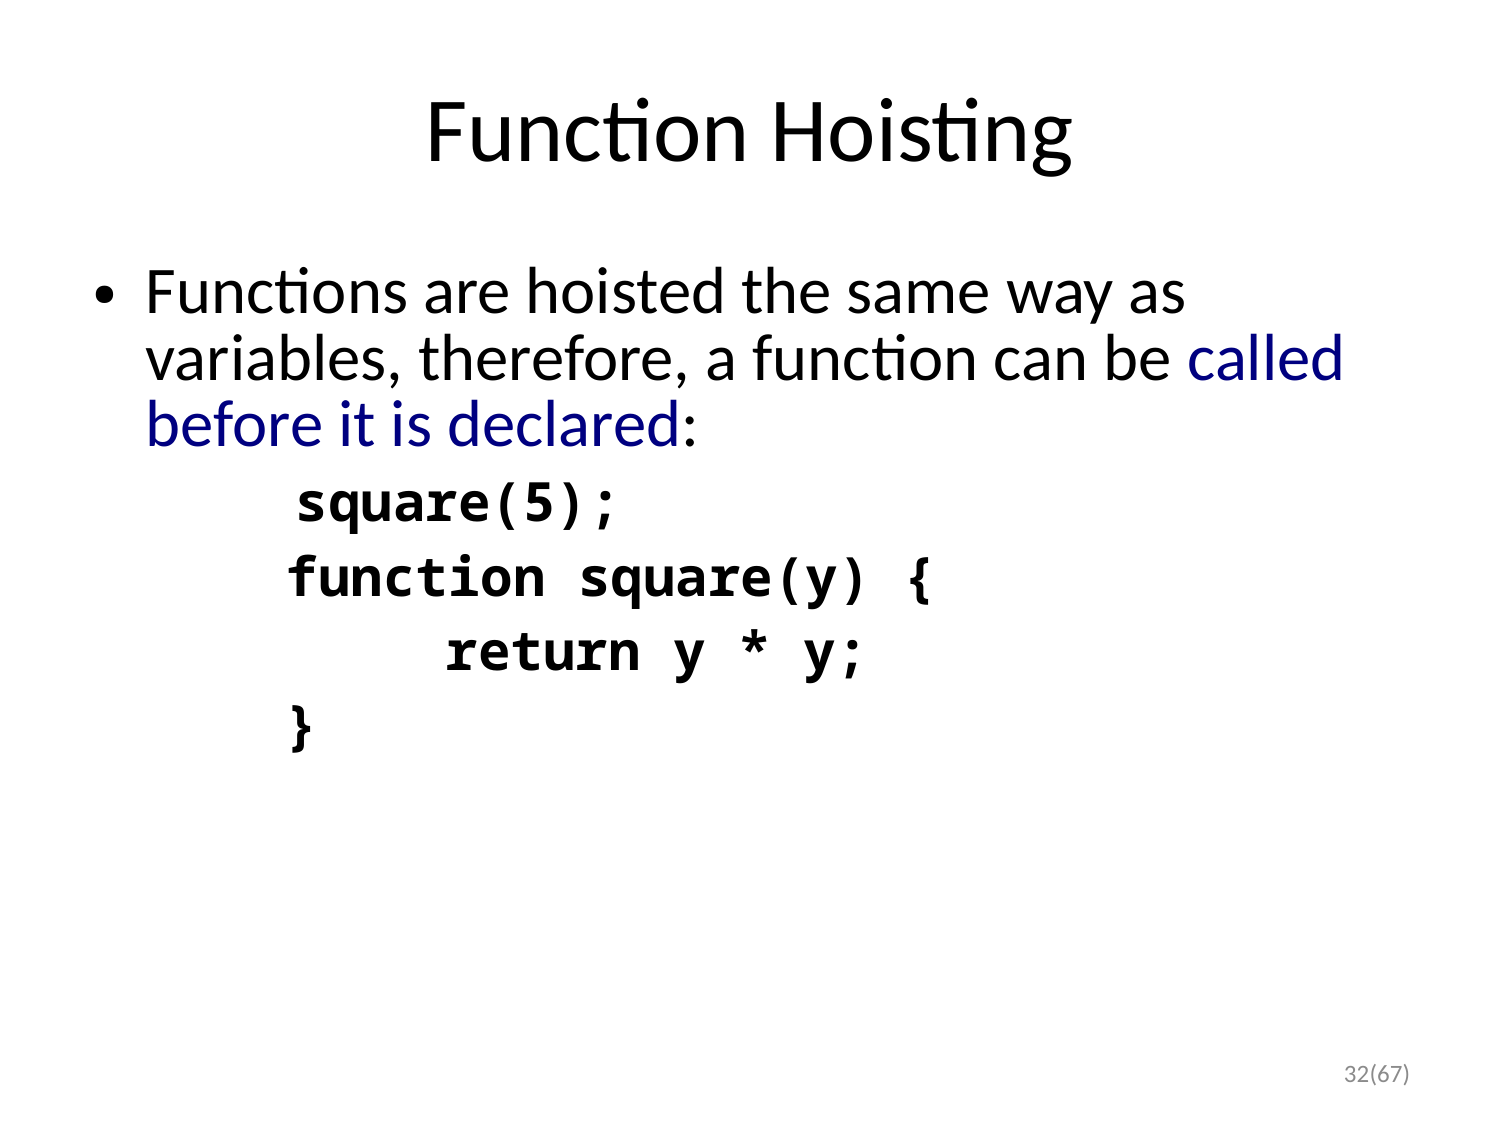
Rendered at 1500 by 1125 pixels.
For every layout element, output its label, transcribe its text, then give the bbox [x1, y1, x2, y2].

title Function Hoisting [75, 45, 1425, 233]
list Functions are hoisted the same way as variables, therefore, a function can be called before it is declared: square(5); function square(y) { return y * y; } [75, 263, 1425, 916]
